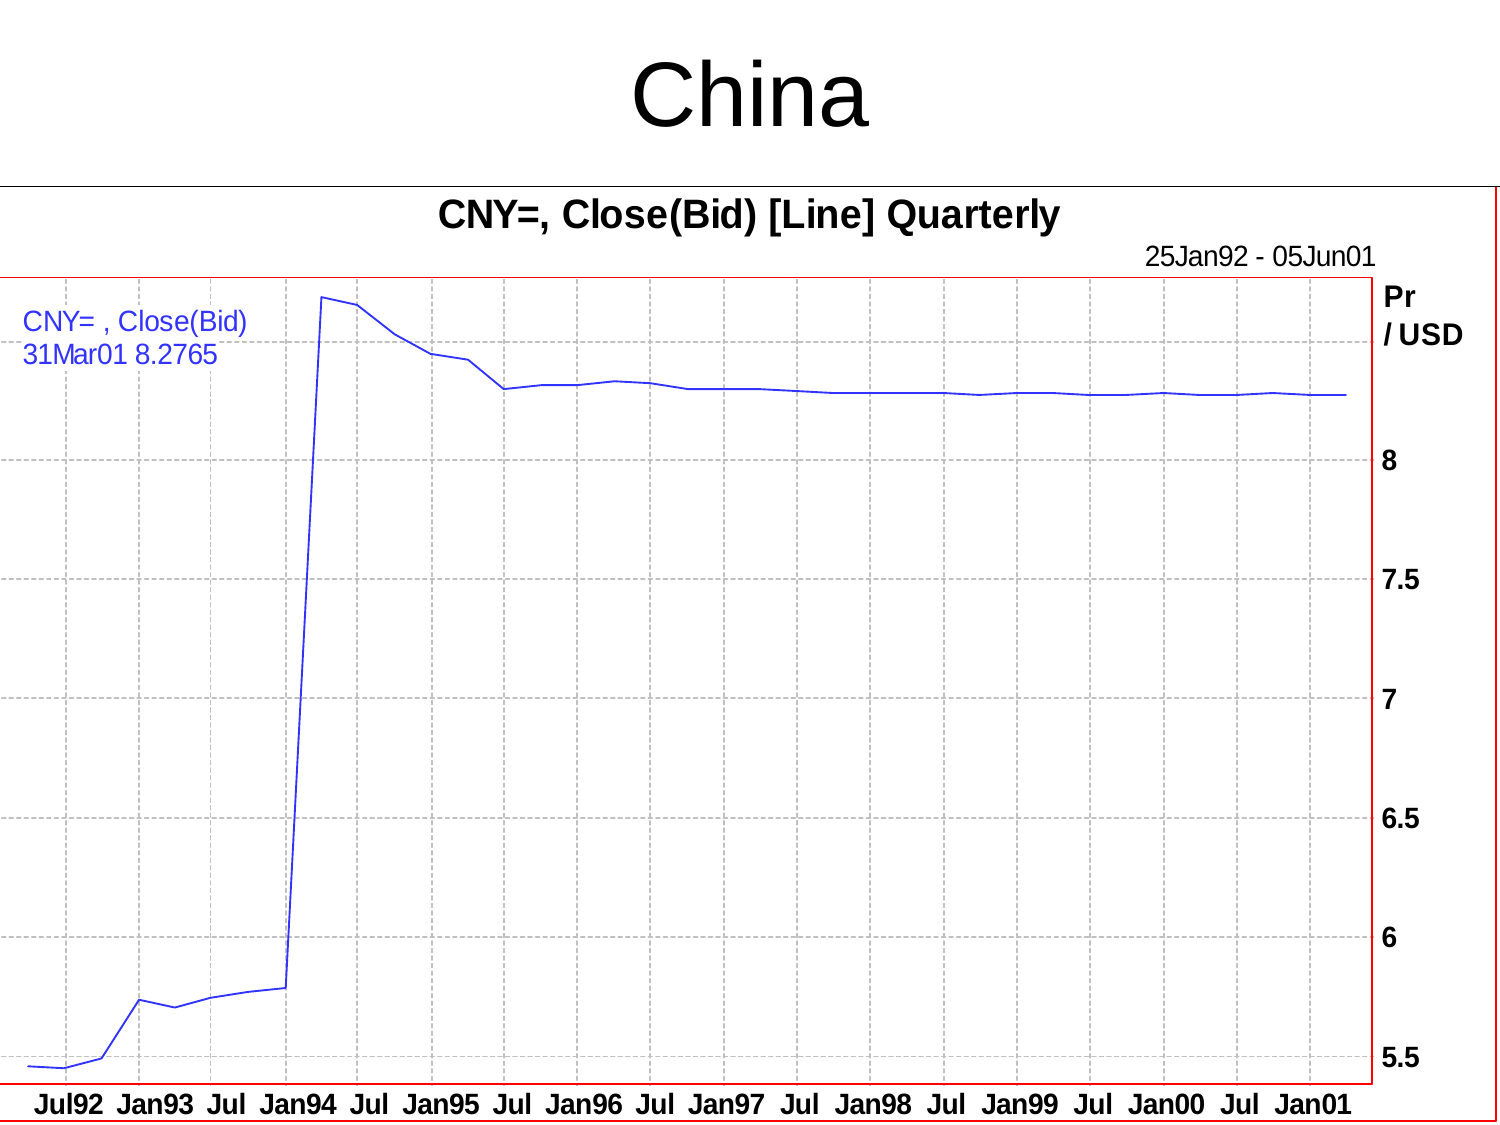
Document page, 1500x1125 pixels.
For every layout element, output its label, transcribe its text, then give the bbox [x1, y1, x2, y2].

title China [75, 32, 1426, 158]
picture [0, 187, 1500, 1125]
